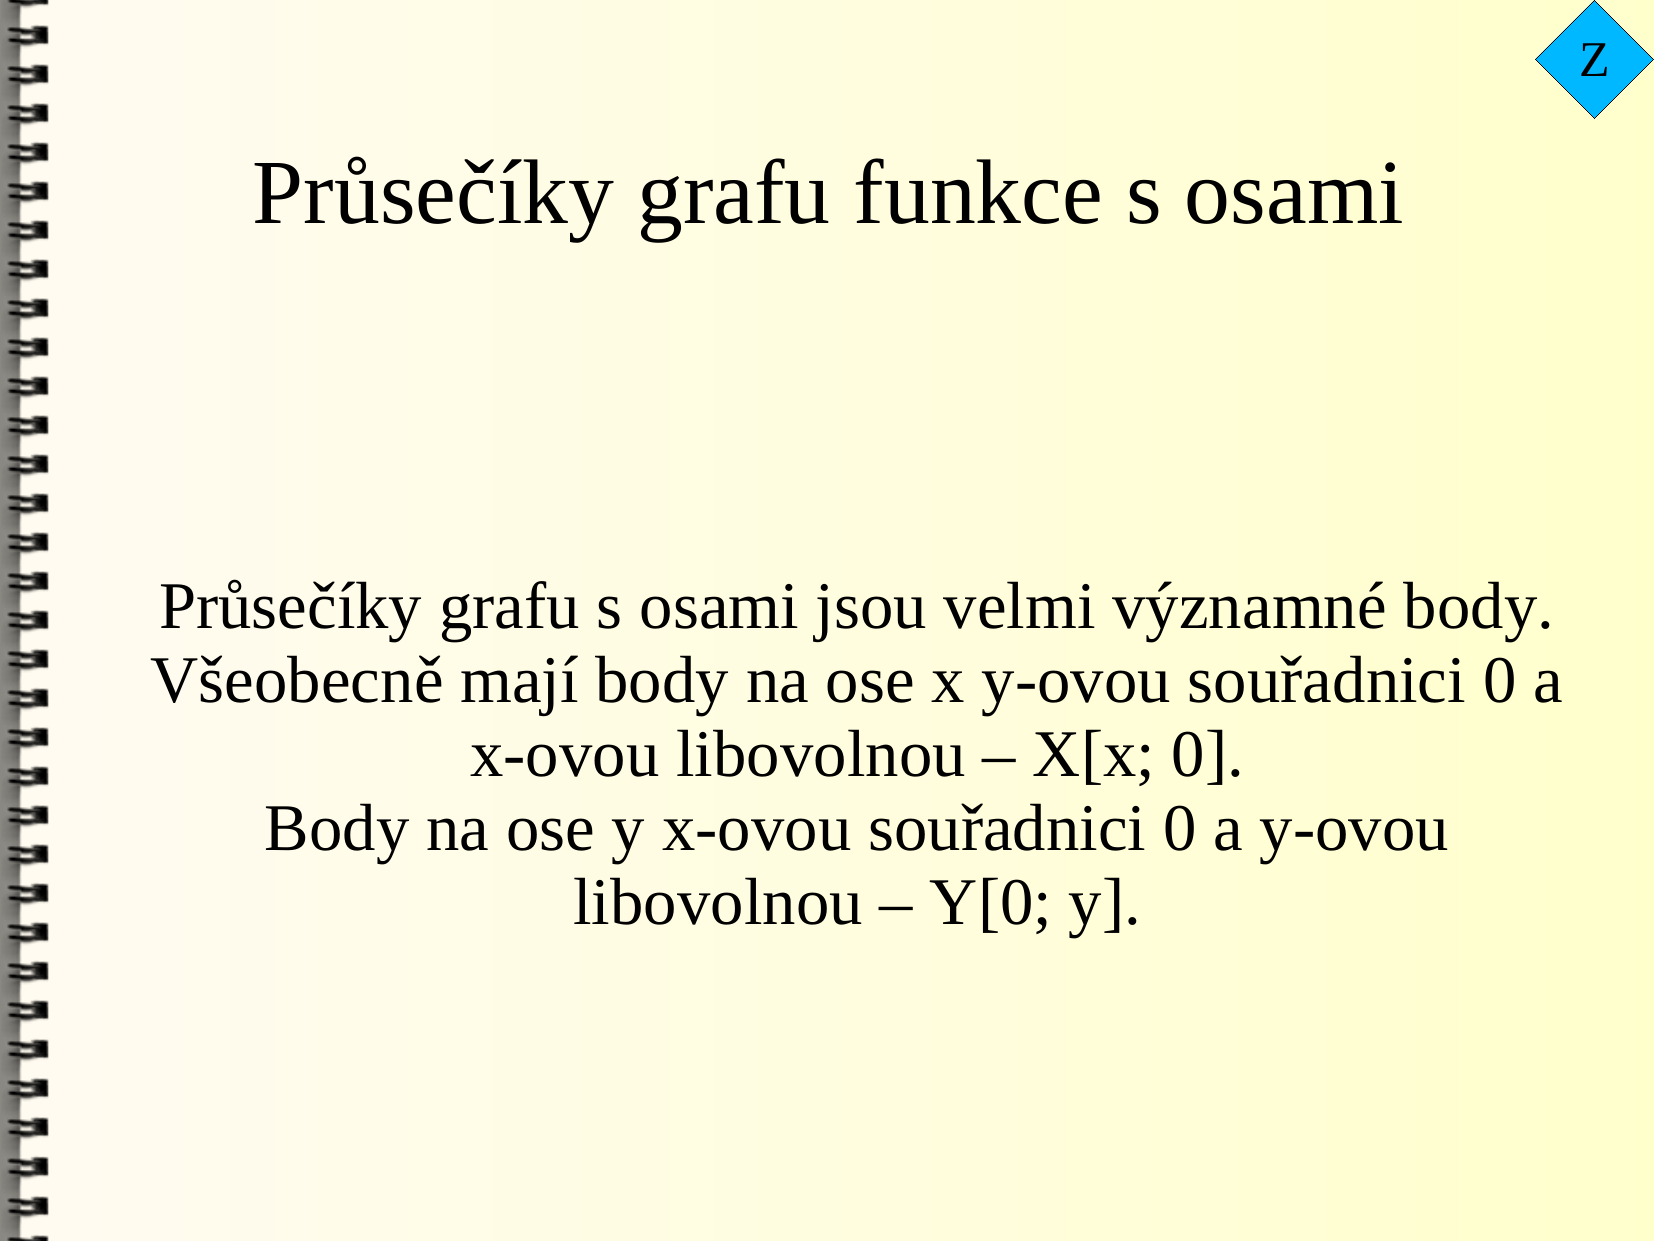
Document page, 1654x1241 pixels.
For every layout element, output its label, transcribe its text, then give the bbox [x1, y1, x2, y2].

title Průsečíky grafu funkce s osami [123, 88, 1536, 296]
text_box Z [1535, 0, 1654, 119]
subtitle Průsečíky grafu s osami jsou velmi významné body. Všeobecně mají body na ose x y-ovou souřadnici 0 a x-ovou libovolnou – X[x; 0]. Body na ose y x-ovou souřadnici 0 a y-ovou libovolnou – Y[0; y]. [121, 344, 1595, 1164]
picture [0, 0, 1654, 1241]
